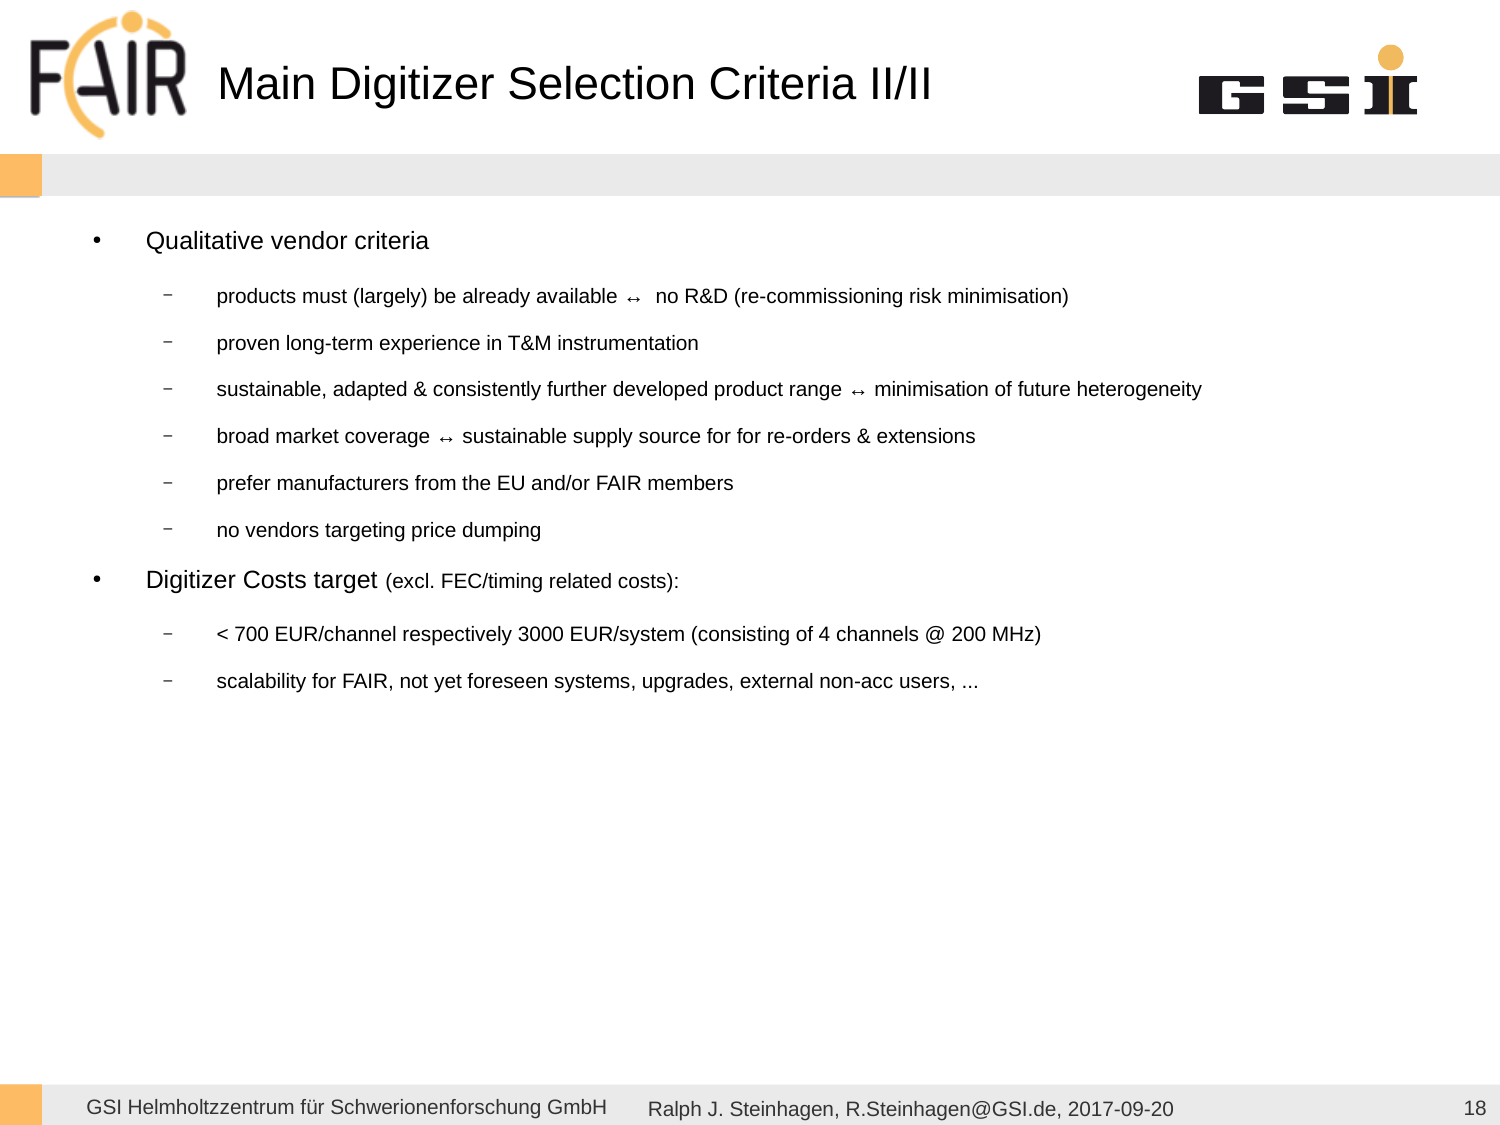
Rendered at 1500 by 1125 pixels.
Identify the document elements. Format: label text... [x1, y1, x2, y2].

list Qualitative vendor criteria products must (largely) be already available ↔ no R&D (re-commissioning risk minimisation) proven long-term experience in T&M instrumentation sustainable, adapted & consistently further developed product range ↔ minimisation of future heterogeneity broad market coverage ↔ sustainable supply source for for re-orders & extensions prefer manufacturers from the EU and/or FAIR members no vendors targeting price dumping Digitizer Costs target (excl. FEC/timing related costs): < 700 EUR/channel respectively 3000 EUR/system (consisting of 4 channels @ 200 MHz) scalability for FAIR, not yet foreseen systems, upgrades, external non-acc users, ... [75, 226, 1425, 1050]
picture [30, 9, 187, 141]
picture [1197, 42, 1419, 117]
title Main Digitizer Selection Criteria II/II [217, 20, 1109, 147]
